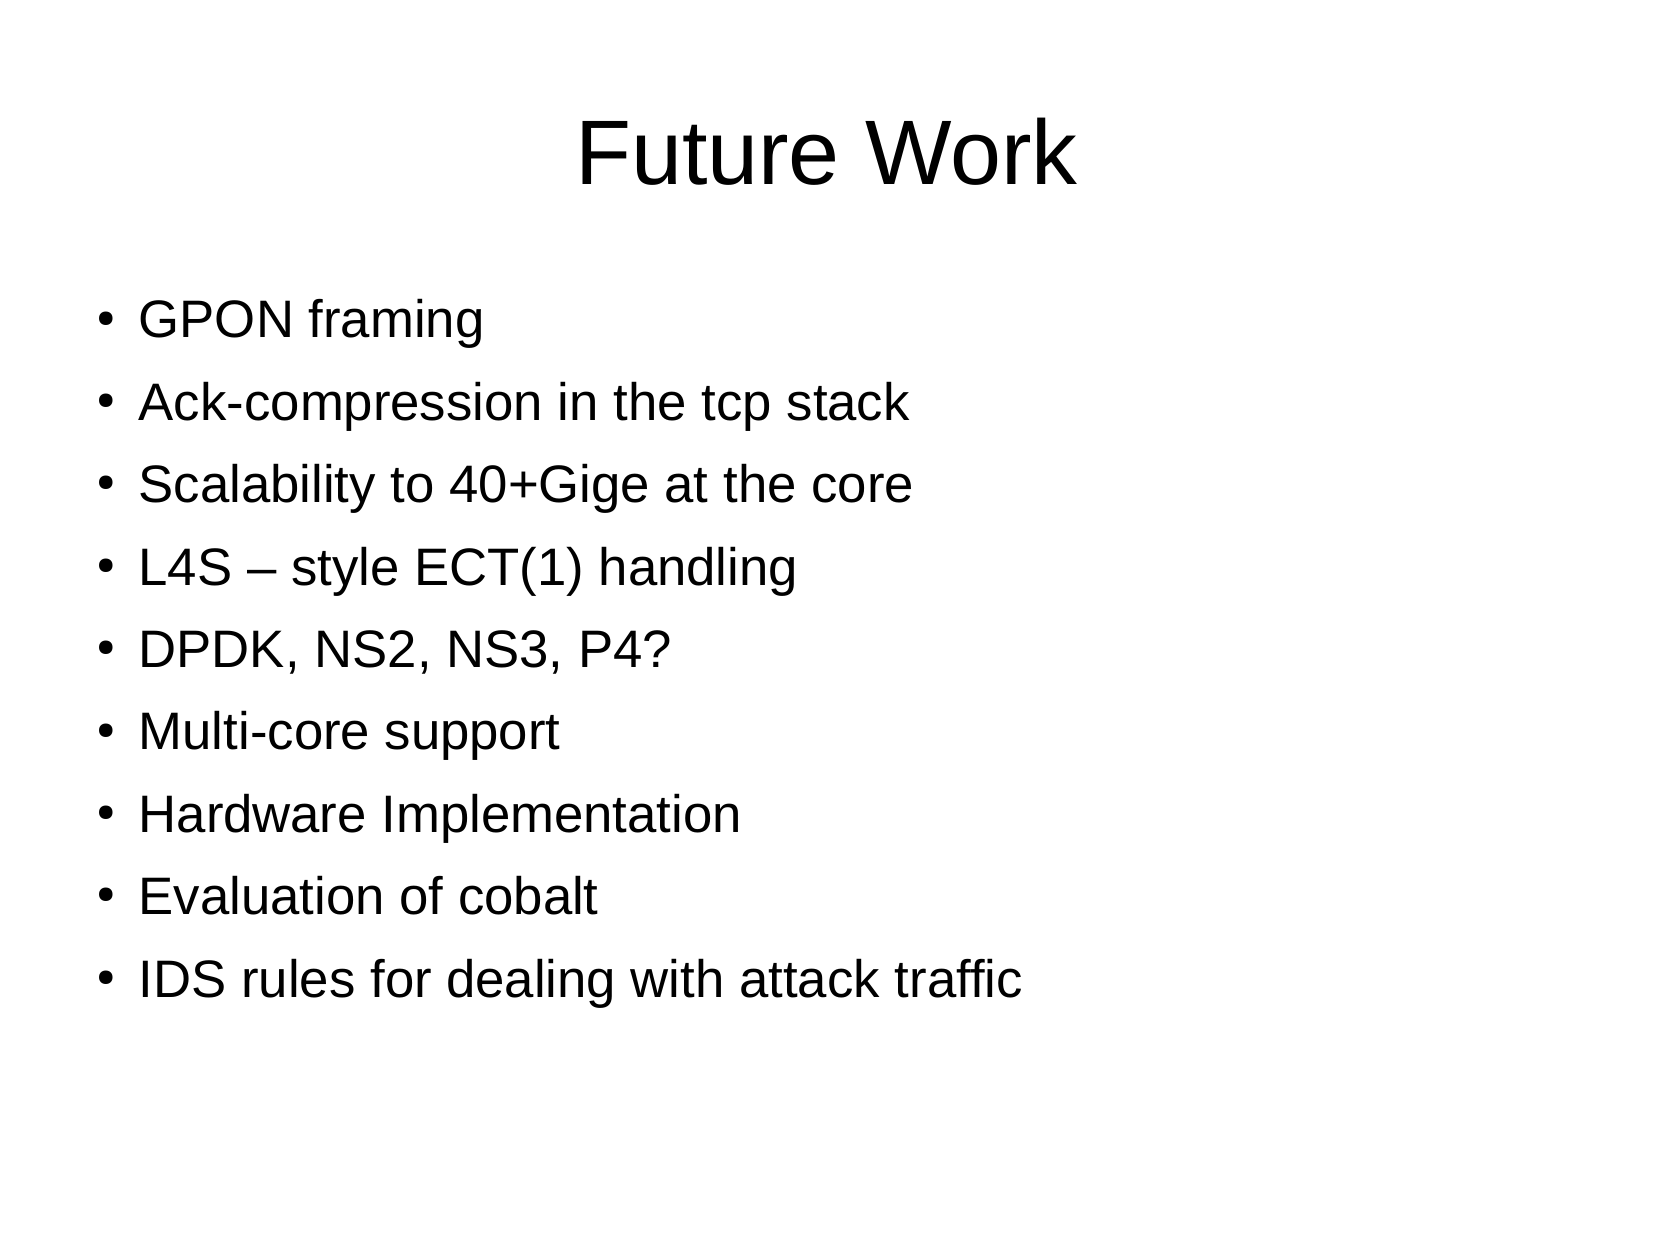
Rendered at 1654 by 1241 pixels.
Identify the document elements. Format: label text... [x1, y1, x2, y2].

list GPON framing Ack-compression in the tcp stack Scalability to 40+Gige at the core L4S – style ECT(1) handling DPDK, NS2, NS3, P4? Multi-core support Hardware Implementation Evaluation of cobalt IDS rules for dealing with attack traffic [82, 290, 1571, 1010]
title Future Work [82, 49, 1571, 257]
